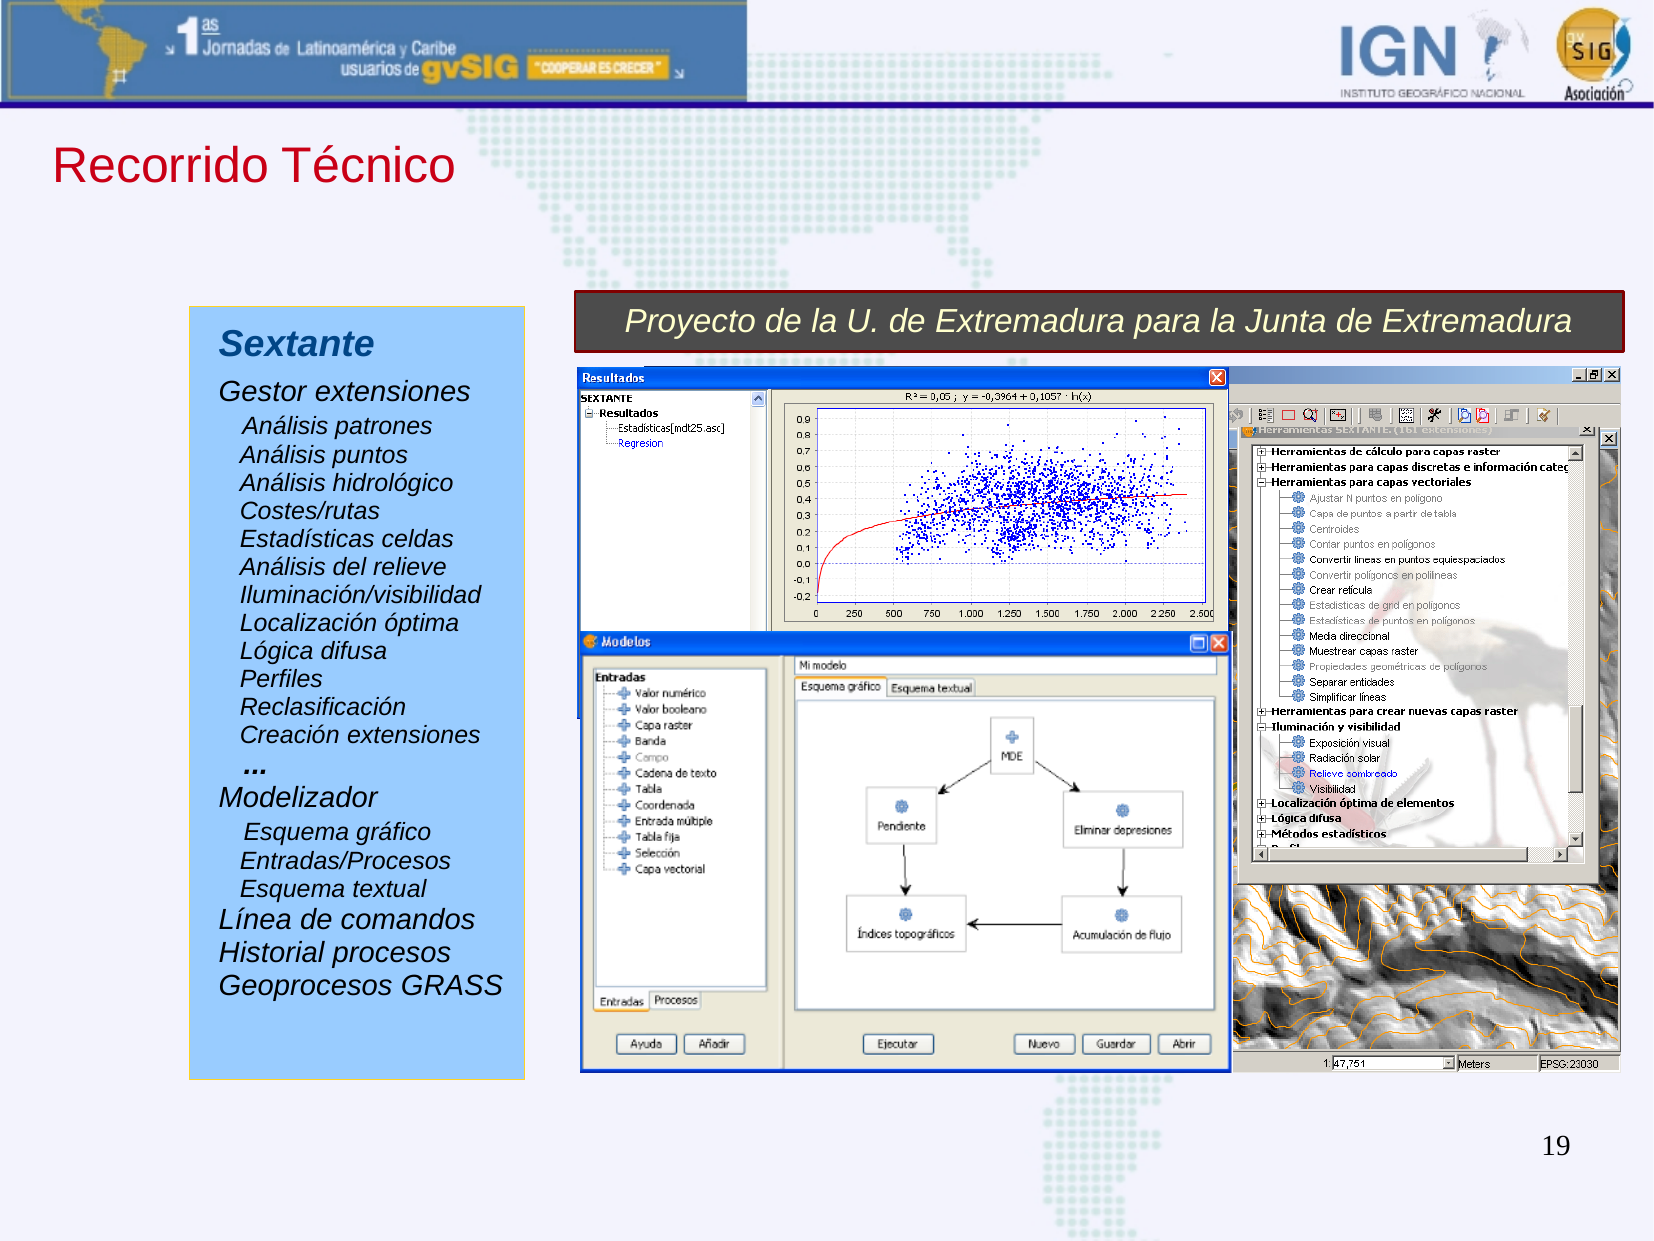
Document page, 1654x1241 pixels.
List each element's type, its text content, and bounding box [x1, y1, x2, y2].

text_box Proyecto de la U. de Extremadura para la Junta de Extremadura [575, 291, 1624, 352]
picture [0, 0, 1654, 1241]
text_box Sextante [203, 315, 506, 367]
text_box [189, 306, 525, 1080]
text_box Recorrido Técnico [37, 129, 473, 207]
text_box Gestor extensiones Análisis patrones Análisis puntos Análisis hidrológico Costes/rutas Estadísticas celdas Análisis del relieve Iluminación/visibilidad Localización óptima Lógica difusa Perfiles Reclasificación Creación extensiones ... Modelizador Esquema gráfico Entradas/Procesos Esquema textual Línea de comandos Historial procesos Geoprocesos GRASS [203, 367, 547, 1132]
